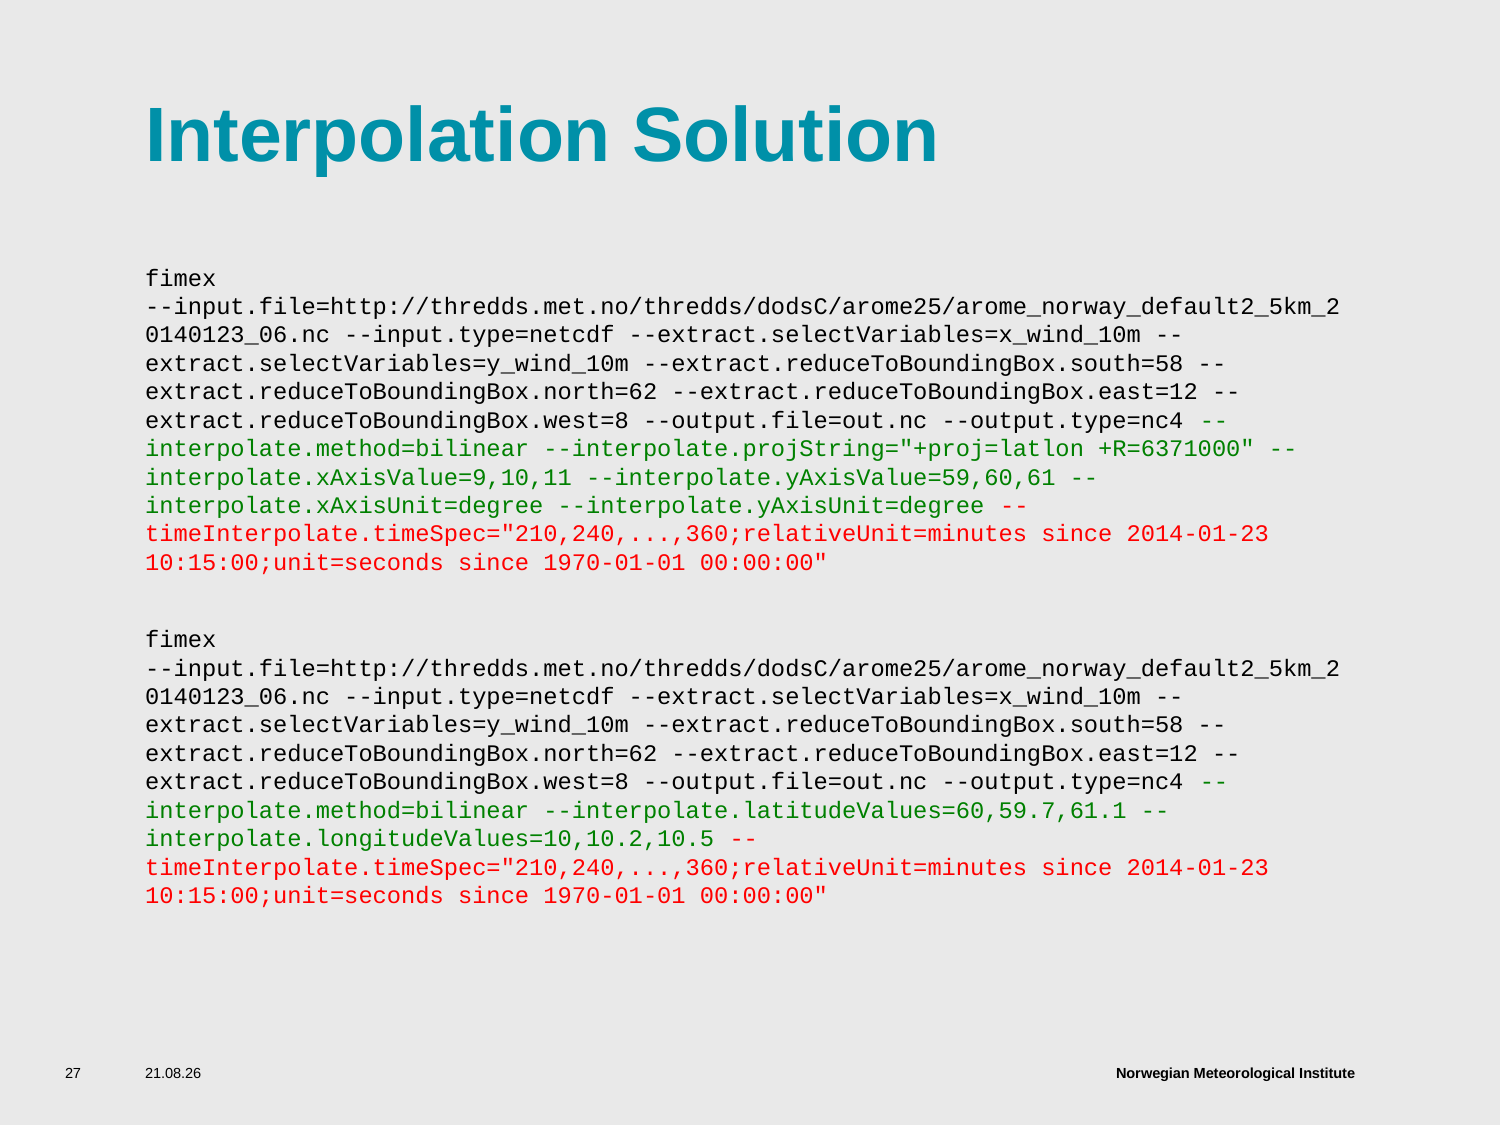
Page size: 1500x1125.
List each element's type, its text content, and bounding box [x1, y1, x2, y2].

list fimex --input.file=http://thredds.met.no/thredds/dodsC/arome25/arome_norway_default2_5km_20140123_06.nc --input.type=netcdf --extract.selectVariables=x_wind_10m --extract.selectVariables=y_wind_10m --extract.reduceToBoundingBox.south=58 --extract.reduceToBoundingBox.north=62 --extract.reduceToBoundingBox.east=12 --extract.reduceToBoundingBox.west=8 --output.file=out.nc --output.type=nc4 --interpolate.method=bilinear --interpolate.projString="+proj=latlon +R=6371000" --interpolate.xAxisValue=9,10,11 --interpolate.yAxisValue=59,60,61 --interpolate.xAxisUnit=degree --interpolate.yAxisUnit=degree --timeInterpolate.timeSpec="210,240,...,360;relativeUnit=minutes since 2014-01-23 10:15:00;unit=seconds since 1970-01-01 00:00:00" fimex --input.file=http://thredds.met.no/thredds/dodsC/arome25/arome_norway_default2_5km_20140123_06.nc --input.type=netcdf --extract.selectVariables=x_wind_10m --extract.selectVariables=y_wind_10m --extract.reduceToBoundingBox.south=58 --extract.reduceToBoundingBox.north=62 --extract.reduceToBoundingBox.east=12 --extract.reduceToBoundingBox.west=8 --output.file=out.nc --output.type=nc4 --interpolate.method=bilinear --interpolate.latitudeValues=60,59.7,61.1 --interpolate.longitudeValues=10,10.2,10.5 --timeInterpolate.timeSpec="210,240,...,360;relativeUnit=minutes since 2014-01-23 10:15:00;unit=seconds since 1970-01-01 00:00:00" [145, 262, 1355, 915]
title Interpolation Solution [145, 83, 1355, 178]
